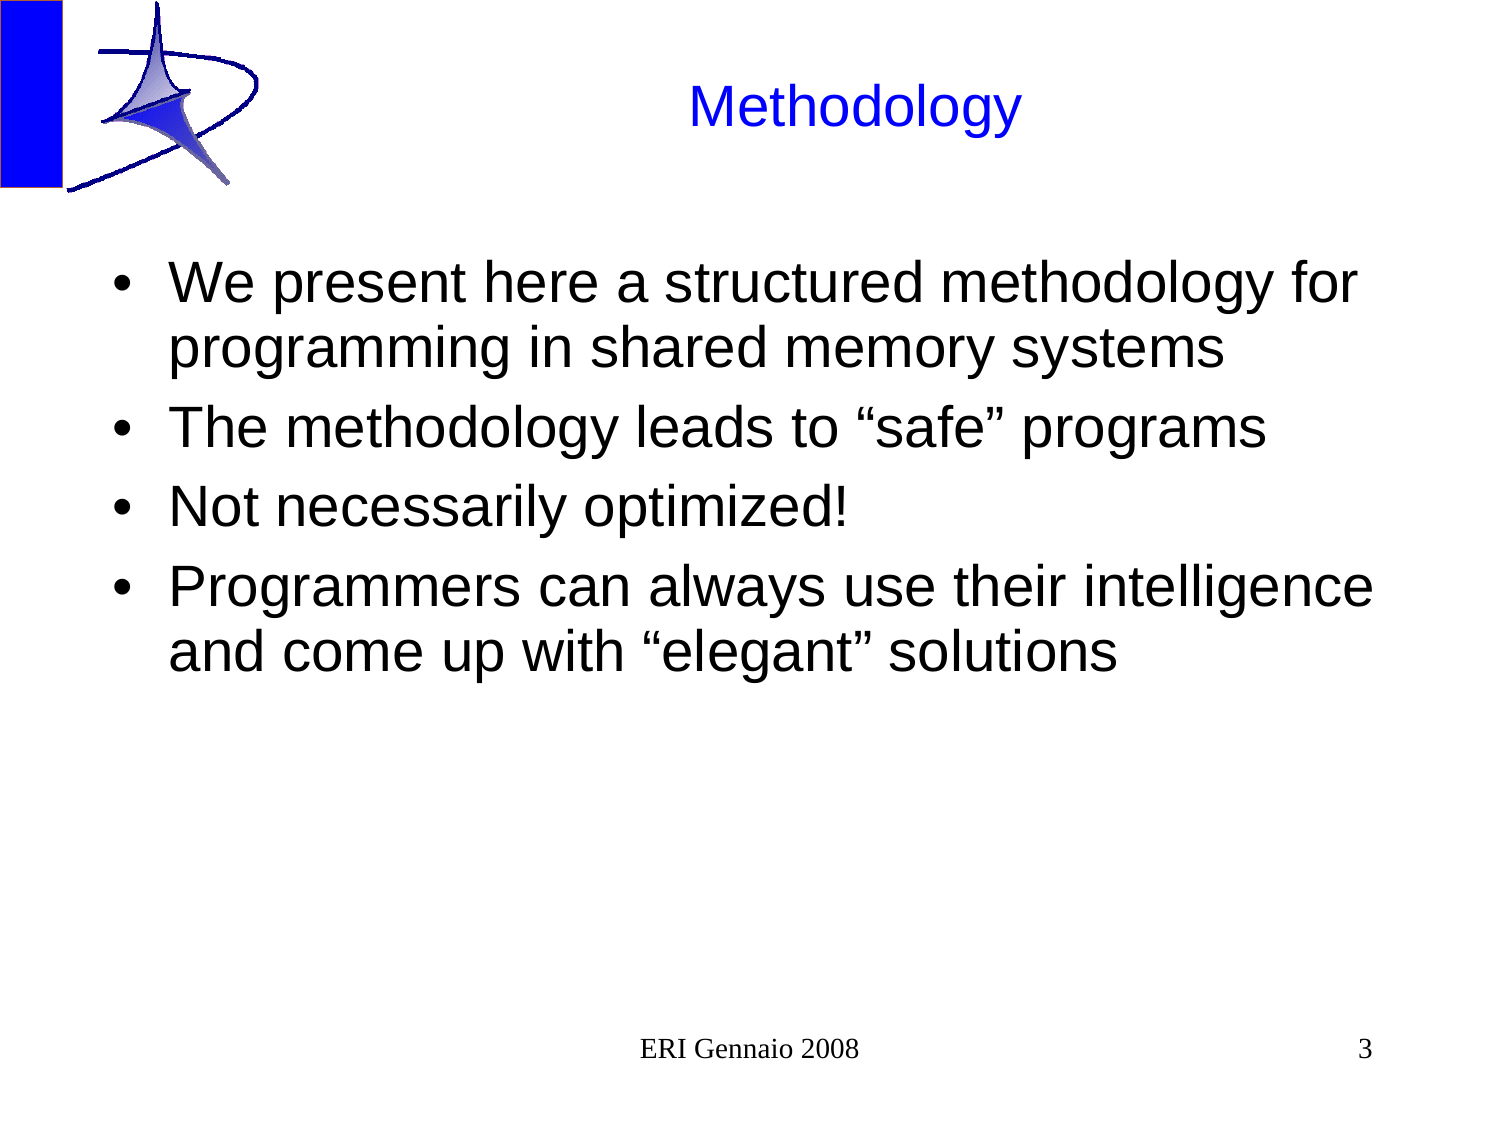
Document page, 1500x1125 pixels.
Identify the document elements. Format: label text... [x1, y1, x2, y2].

title Methodology [262, 24, 1450, 188]
picture [62, 0, 263, 197]
list We present here a structured methodology for programming in shared memory systems The methodology leads to “safe” programs Not necessarily optimized! Programmers can always use their intelligence and come up with “elegant” solutions [112, 249, 1450, 993]
